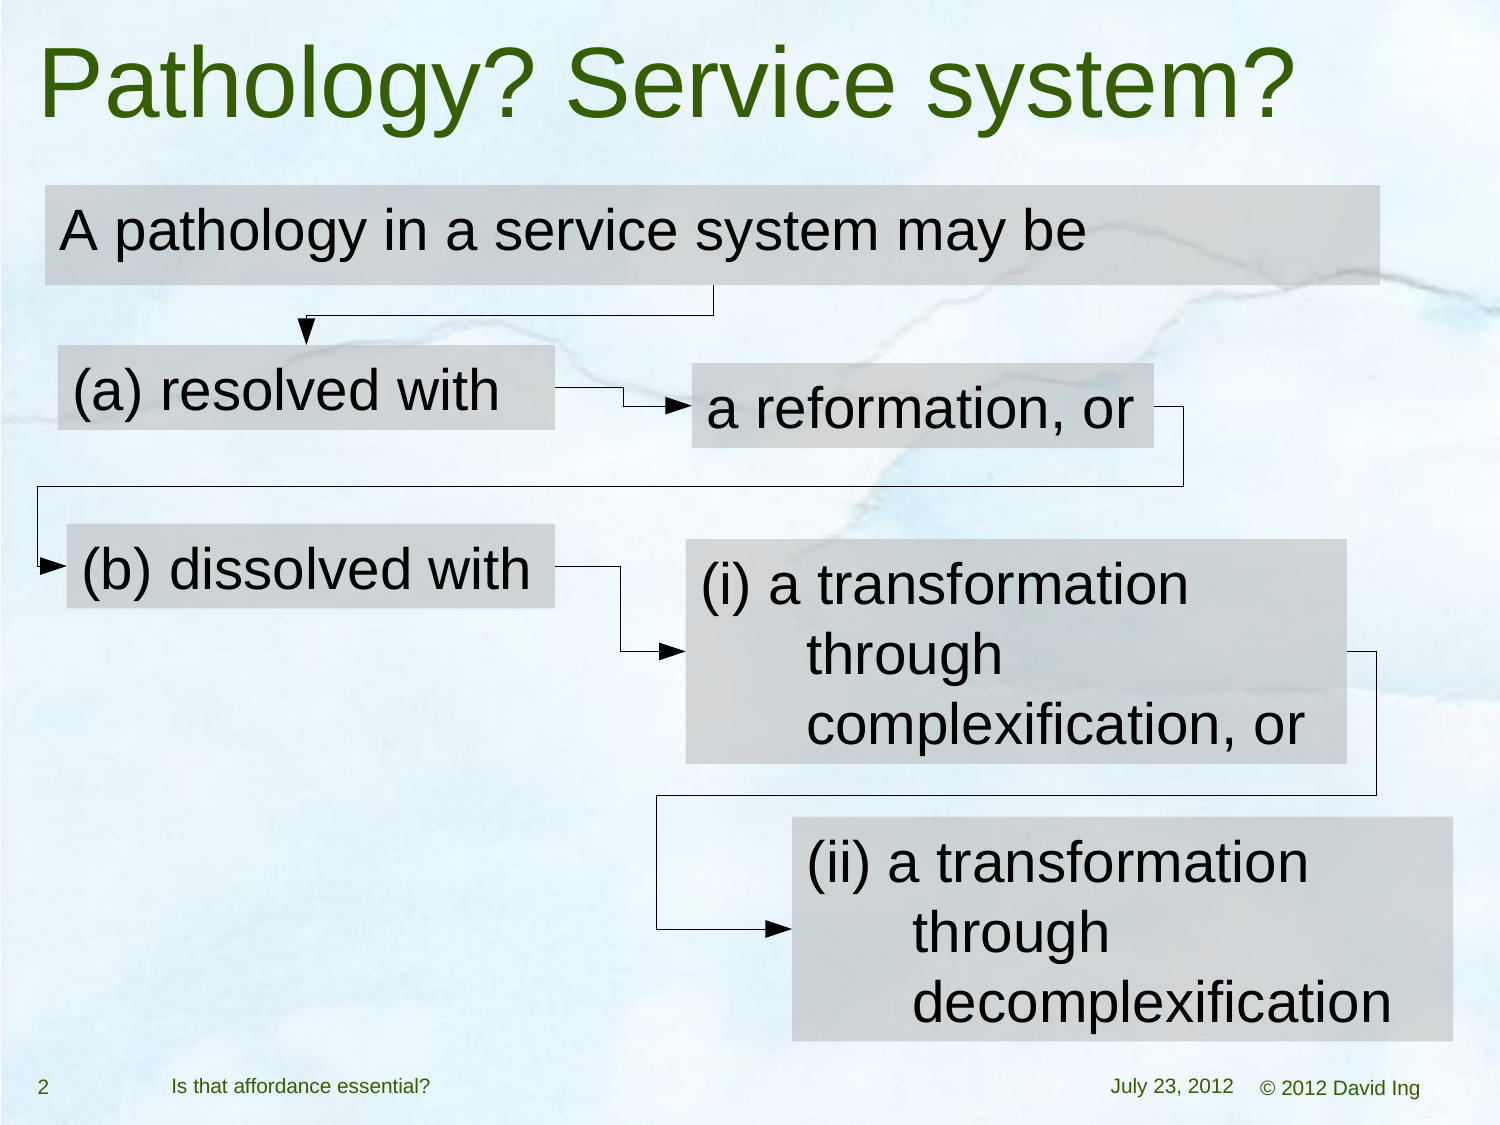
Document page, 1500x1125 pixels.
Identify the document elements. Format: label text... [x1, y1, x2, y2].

picture [0, 0, 1500, 1125]
text_box a reformation, or [691, 363, 1154, 449]
text_box (i) a transformation through complexification, or [685, 539, 1347, 764]
text_box (ii) a transformation through decomplexification [792, 816, 1454, 1042]
text_box A pathology in a service system may be [45, 185, 1381, 286]
title Pathology? Service system? [37, 37, 1463, 152]
text_box (b) dissolved with [66, 523, 556, 609]
text_box (a) resolved with [57, 345, 556, 430]
